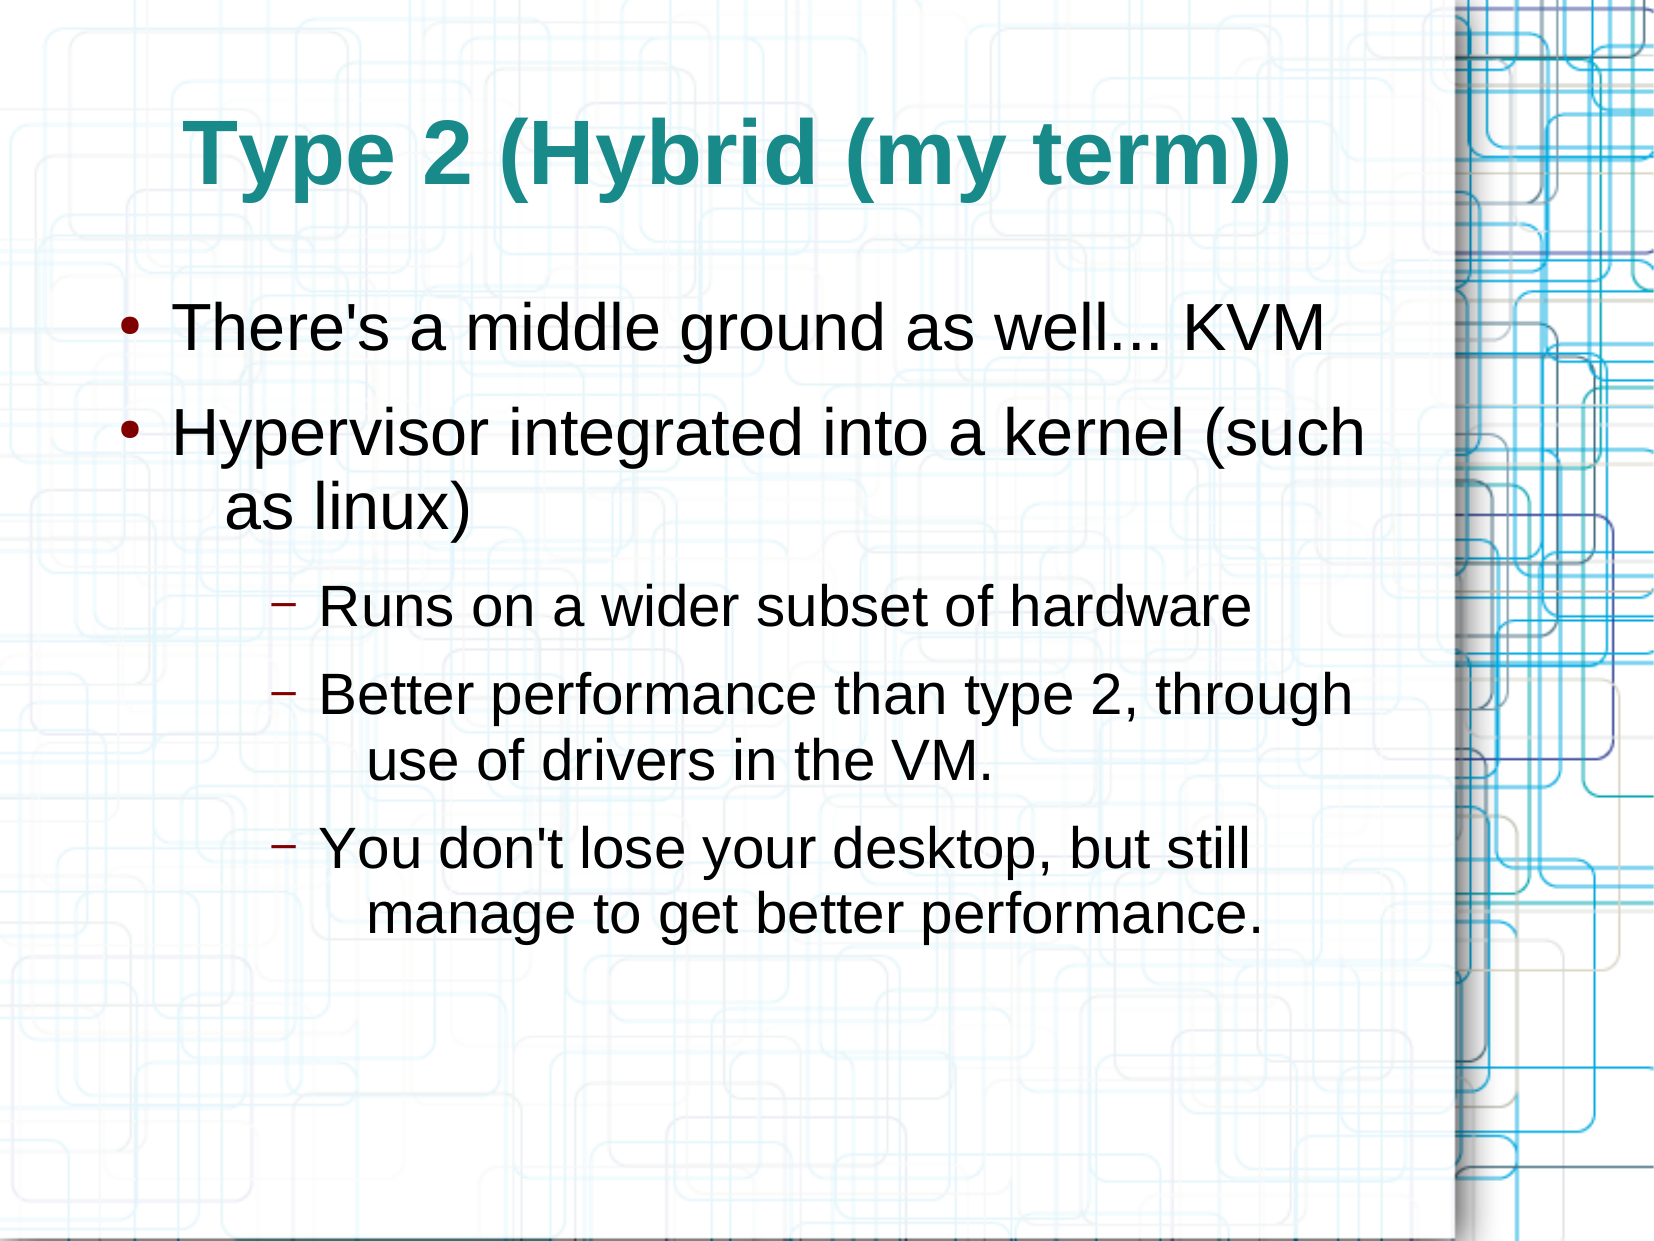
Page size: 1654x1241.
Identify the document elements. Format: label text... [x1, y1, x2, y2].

list There's a middle ground as well... KVM Hypervisor integrated into a kernel (such as linux) Runs on a wider subset of hardware Better performance than type 2, through use of drivers in the VM. You don't lose your desktop, but still manage to get better performance. [82, 290, 1418, 1109]
title Type 2 (Hybrid (my term)) [59, 49, 1418, 257]
picture [0, 0, 1654, 1241]
